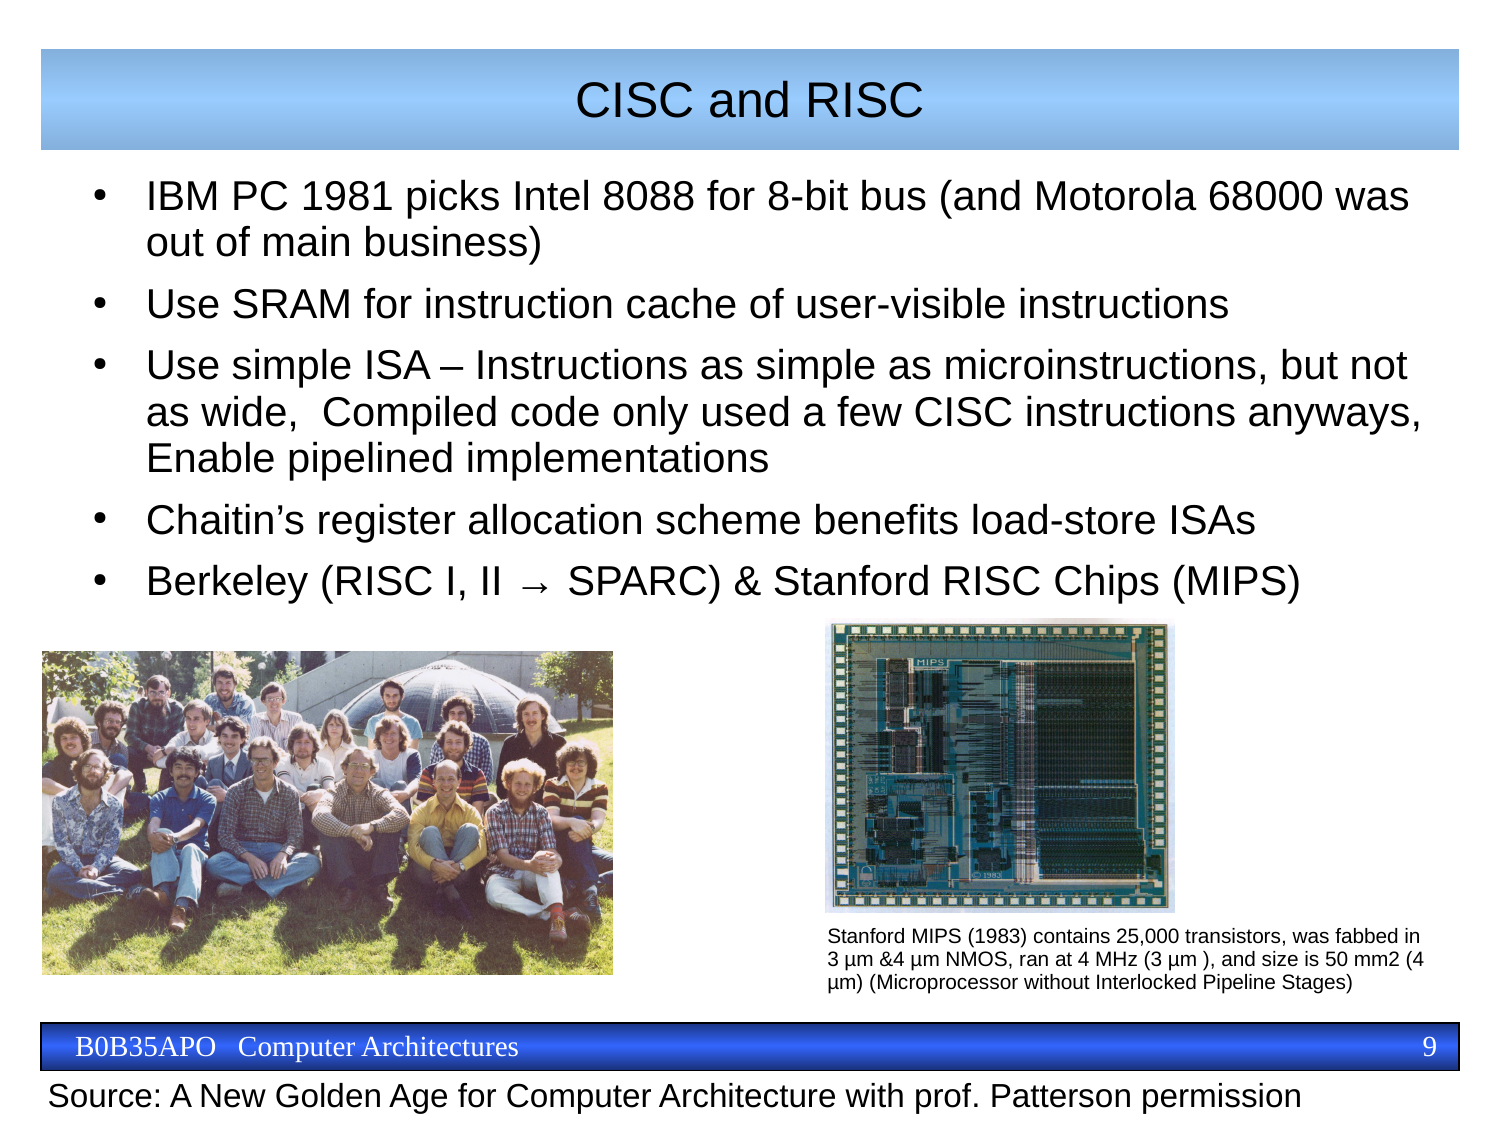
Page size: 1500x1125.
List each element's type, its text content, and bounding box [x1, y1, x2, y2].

title CISC and RISC [41, 49, 1459, 150]
text_box Stanford MIPS (1983) contains 25,000 transistors, was fabbed in 3 µm &4 µm NMOS, ran at 4 MHz (3 µm ), and size is 50 mm2 (4 µm) (Microprocessor without Interlocked Pipeline Stages) [812, 917, 1450, 1025]
picture [42, 651, 613, 976]
list IBM PC 1981 picks Intel 8088 for 8-bit bus (and Motorola 68000 was out of main business) Use SRAM for instruction cache of user-visible instructions Use simple ISA – Instructions as simple as microinstructions, but not as wide, Compiled code only used a few CISC instructions anyways, Enable pipelined implementations Chaitin’s register allocation scheme benefits load-store ISAs Berkeley (RISC I, II → SPARC) & Stanford RISC Chips (MIPS) [75, 172, 1426, 826]
picture [825, 618, 1175, 913]
text_box Source: A New Golden Age for Computer Architecture with prof. Patterson permission [32, 1069, 1446, 1125]
